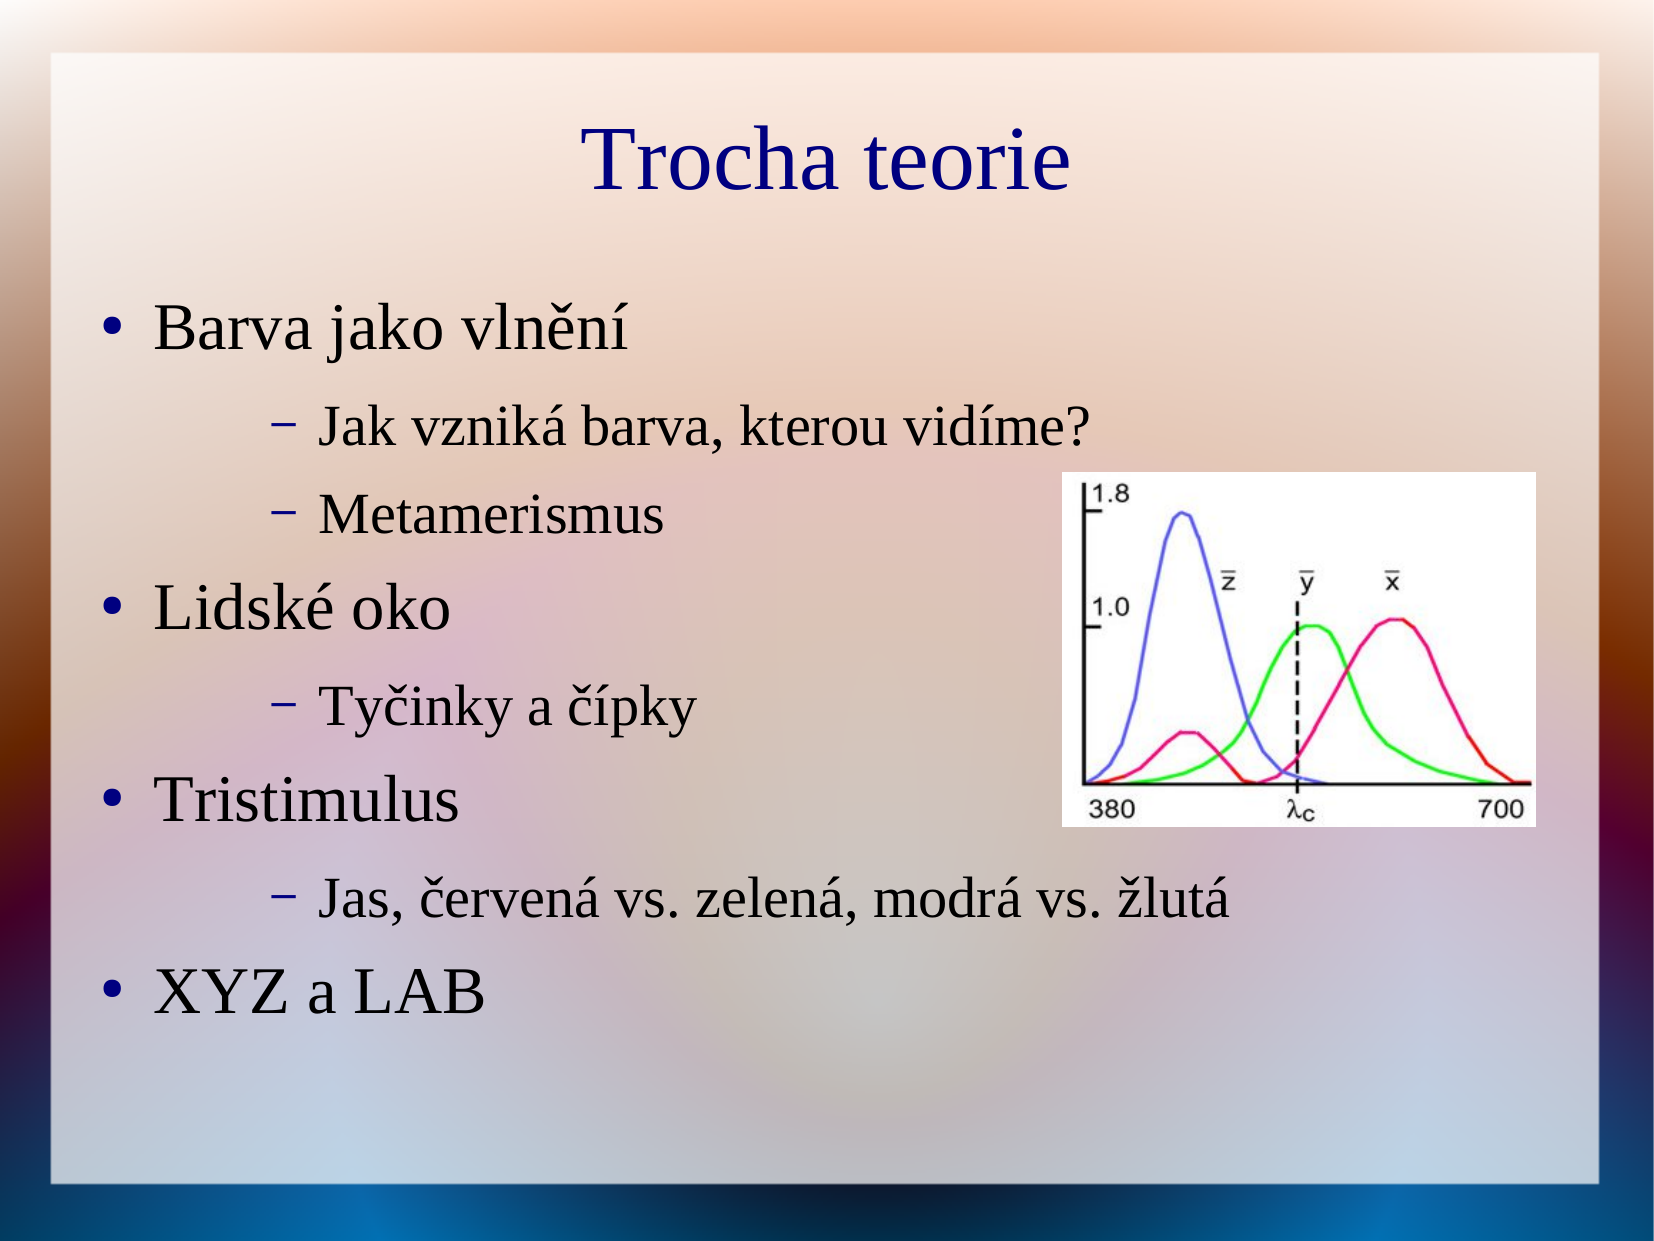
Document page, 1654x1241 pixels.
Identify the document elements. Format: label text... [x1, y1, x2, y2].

picture [0, 0, 1654, 1241]
list Barva jako vlnění Jak vzniká barva, kterou vidíme? Metamerismus Lidské oko Tyčinky a čípky Tristimulus Jas, červená vs. zelená, modrá vs. žlutá XYZ a LAB [82, 290, 1571, 1132]
title Trocha teorie [82, 55, 1571, 263]
